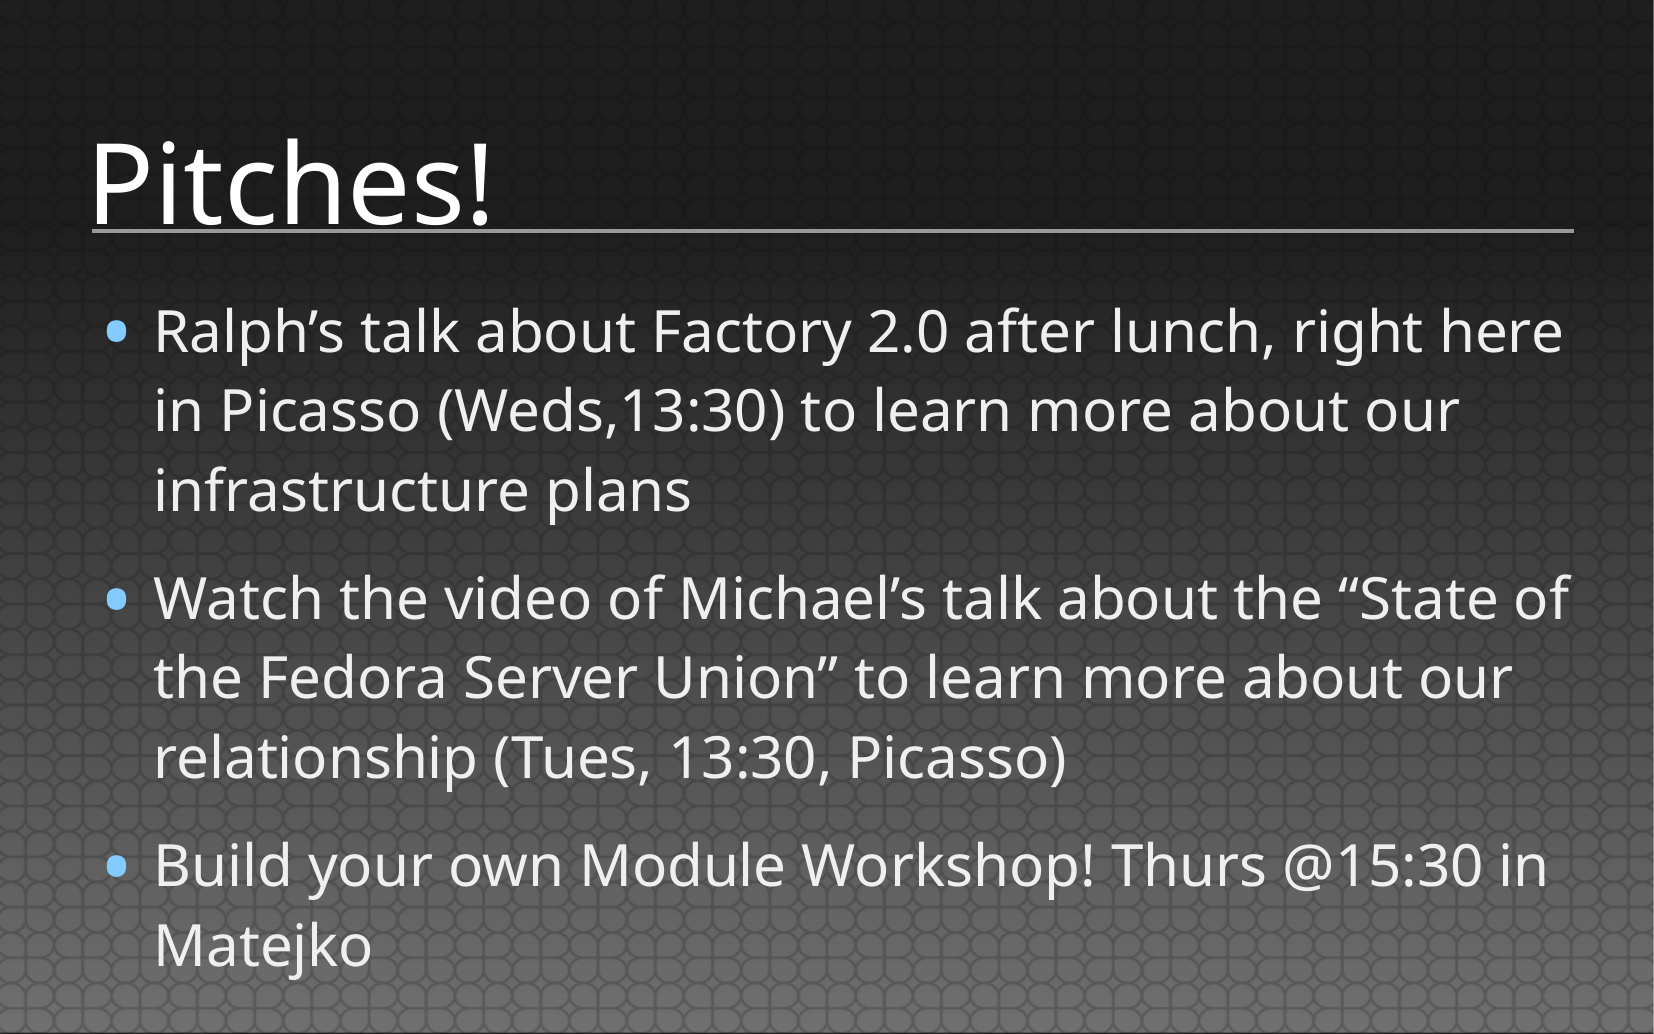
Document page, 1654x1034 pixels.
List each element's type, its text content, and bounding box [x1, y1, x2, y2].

picture [0, 0, 1654, 1034]
title Pitches! [86, 112, 1576, 249]
list Ralph’s talk about Factory 2.0 after lunch, right here in Picasso (Weds,13:30) to learn more about our infrastructure plans Watch the video of Michael’s talk about the “State of the Fedora Server Union” to learn more about our relationship (Tues, 13:30, Picasso) Build your own Module Workshop! Thurs @15:30 in Matejko [82, 290, 1571, 1010]
